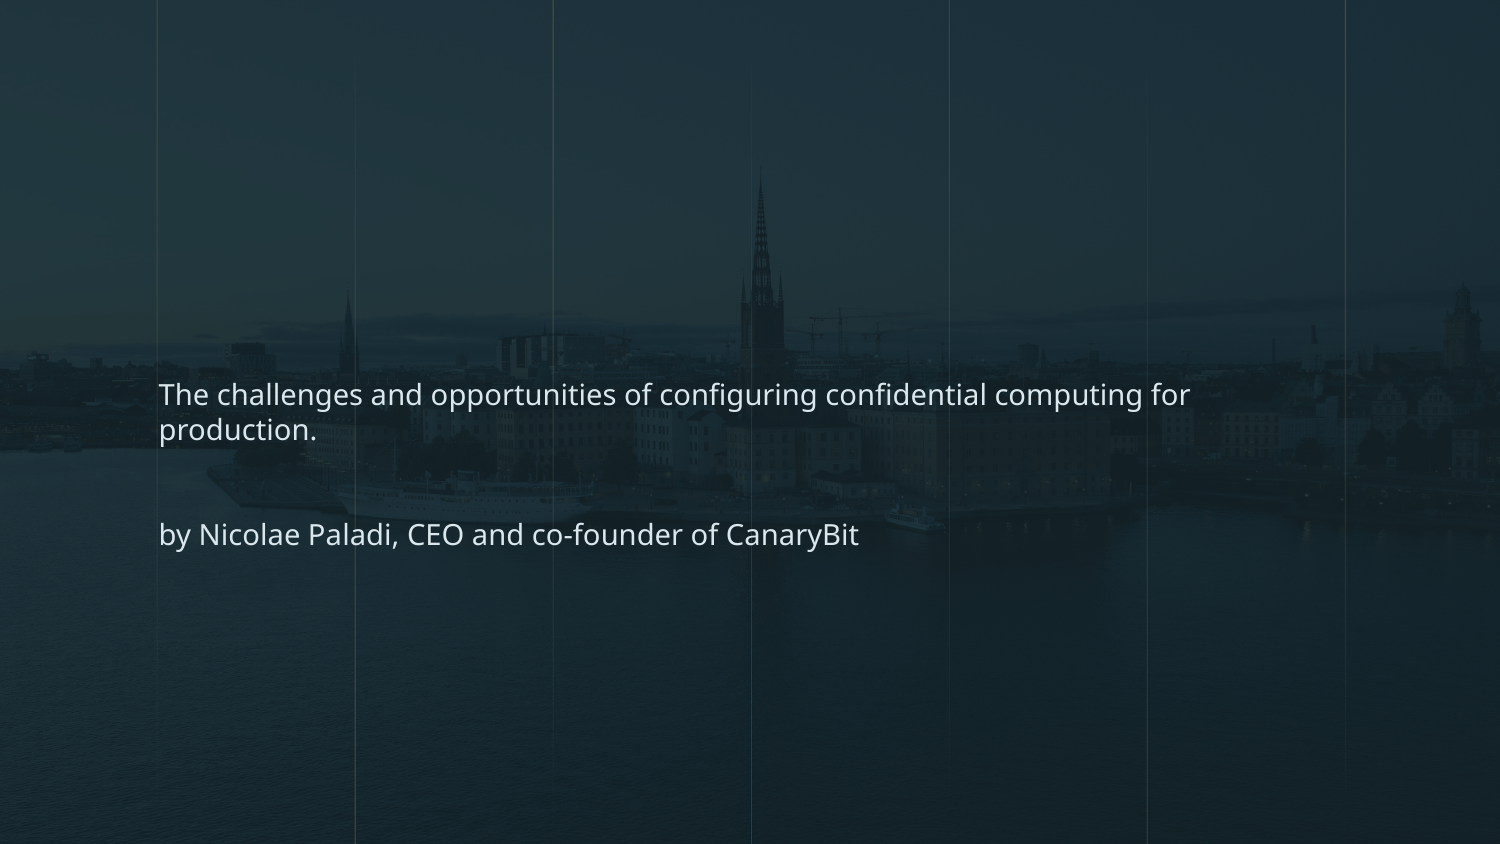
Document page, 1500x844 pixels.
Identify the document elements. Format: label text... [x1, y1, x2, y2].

text_box The challenges and opportunities of configuring confidential computing for production. by Nicolae Paladi, CEO and co-founder of CanaryBit [143, 361, 1211, 591]
picture [0, 0, 1500, 844]
